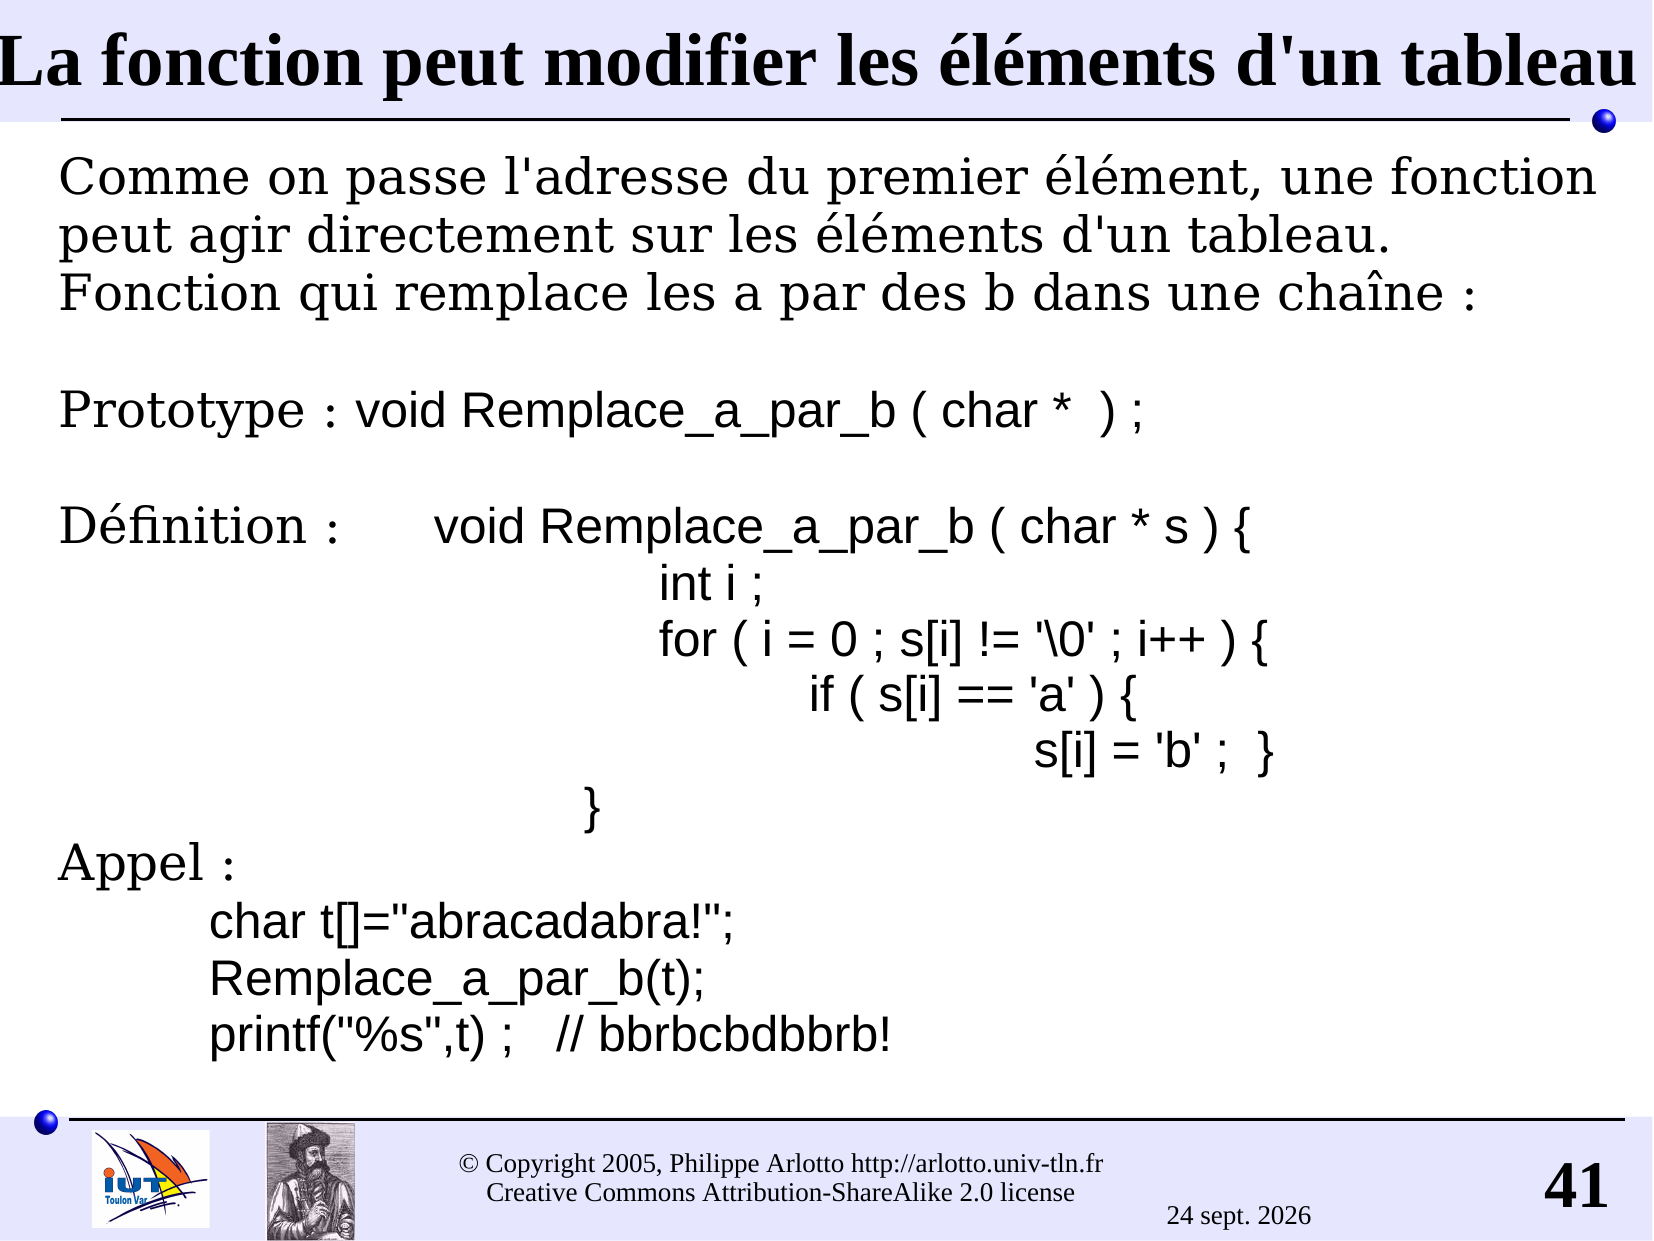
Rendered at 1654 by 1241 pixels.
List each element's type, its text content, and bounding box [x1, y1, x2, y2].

title La fonction peut modifier les éléments d'un tableau [0, 11, 1653, 110]
picture [265, 1122, 355, 1241]
text_box Comme on passe l'adresse du premier élément, une fonction peut agir directement sur les éléments d'un tableau. Fonction qui remplace les a par des b dans une chaîne : Prototype : void Remplace_a_par_b ( char * ) ; Définition : void Remplace_a_par_b ( char * s ) { int i ; for ( i = 0 ; s[i] != '\0' ; i++ ) { if ( s[i] == 'a' ) { s[i] = 'b' ; } } Appel : char t[]="abracadabra!"; Remplace_a_par_b(t); printf("%s",t) ; // bbrbcbdbbrb! [59, 147, 1599, 1069]
